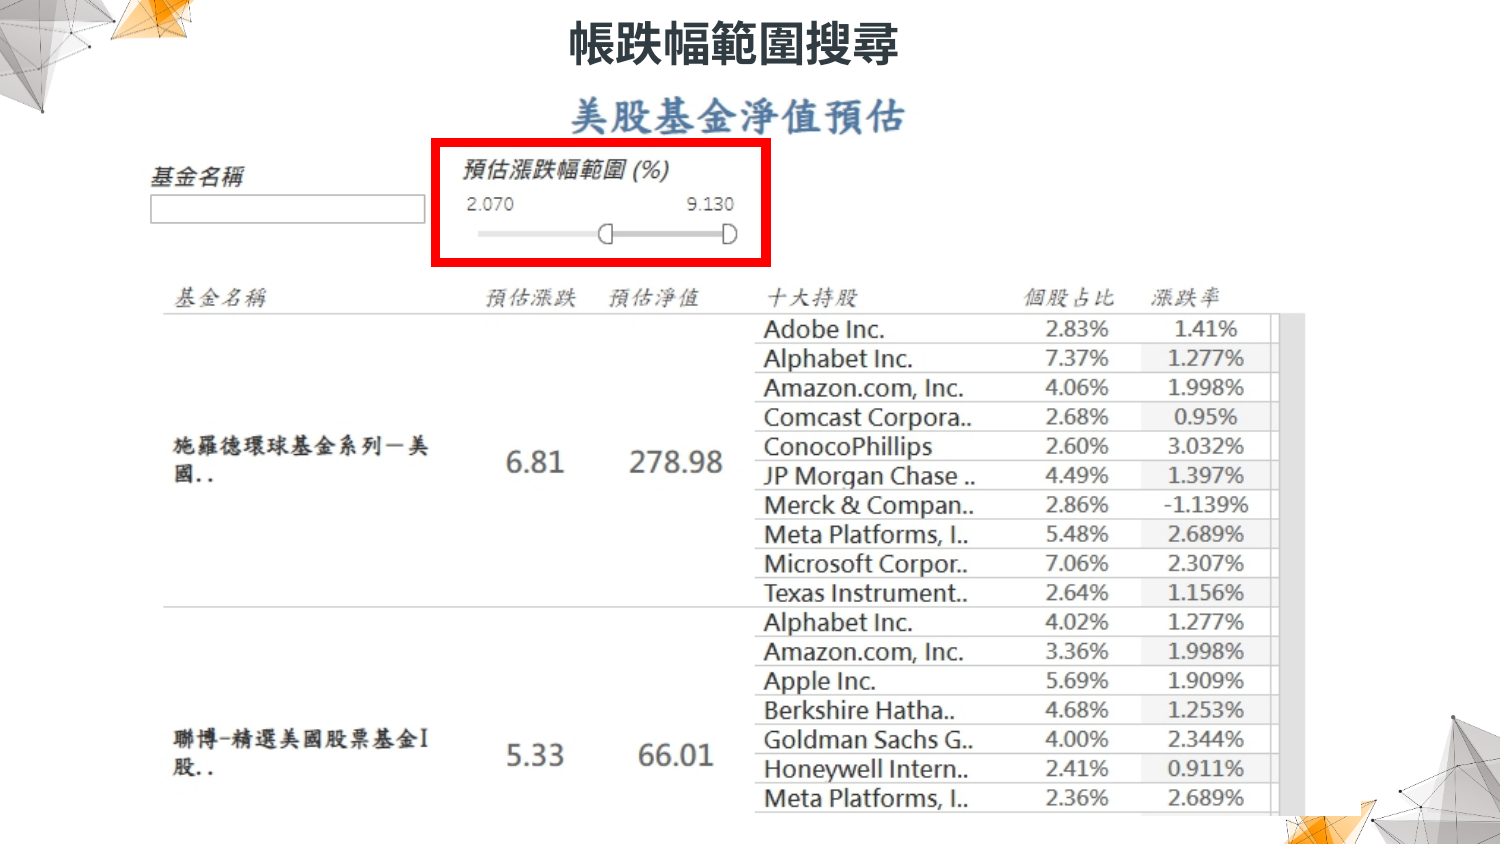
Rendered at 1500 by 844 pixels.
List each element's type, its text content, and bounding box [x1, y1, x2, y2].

text_box 帳跌幅範圍搜尋 [467, 13, 1002, 70]
picture [0, 0, 1500, 844]
